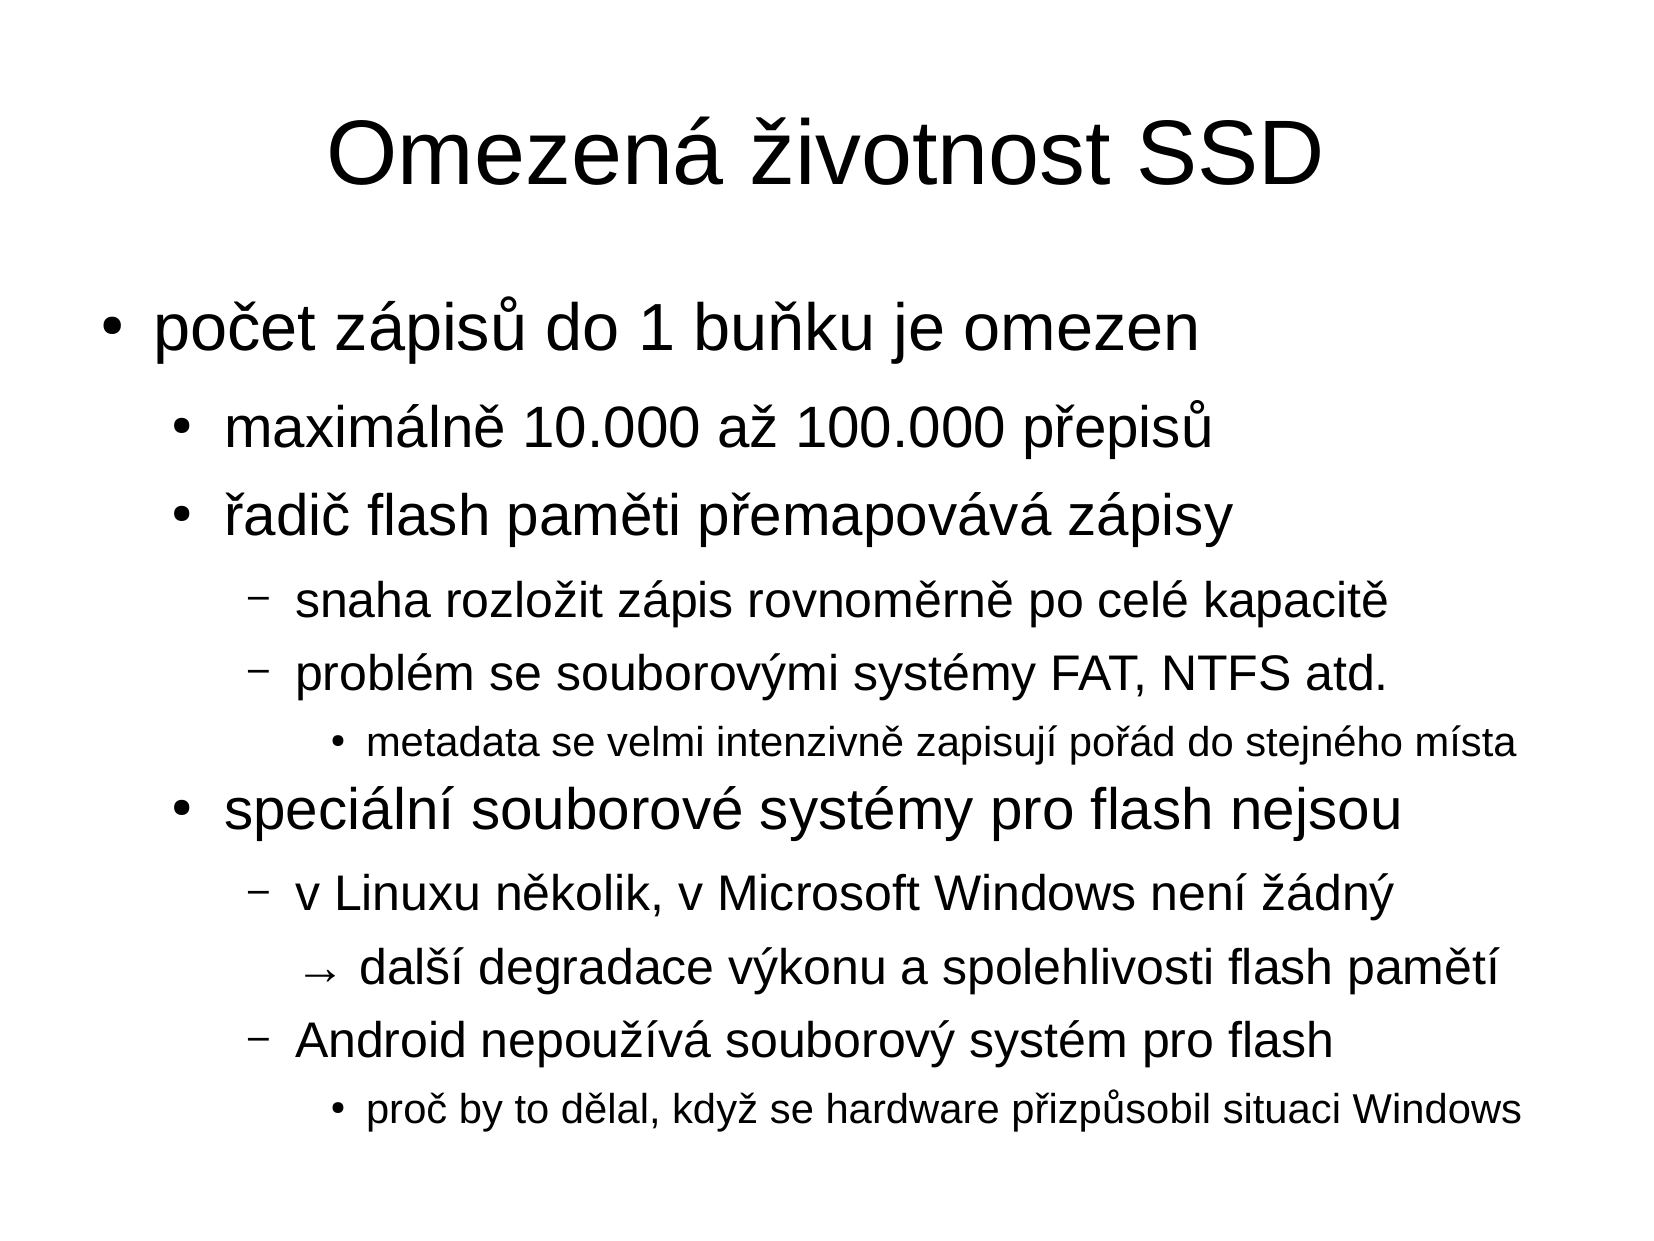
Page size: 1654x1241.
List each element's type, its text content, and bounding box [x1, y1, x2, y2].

title Omezená životnost SSD [82, 56, 1571, 250]
list počet zápisů do 1 buňku je omezen maximálně 10.000 až 100.000 přepisů řadič flash paměti přemapovává zápisy snaha rozložit zápis rovnoměrně po celé kapacitě problém se souborovými systémy FAT, NTFS atd. metadata se velmi intenzivně zapisují pořád do stejného místa speciální souborové systémy pro flash nejsou v Linuxu několik, v Microsoft Windows není žádný → další degradace výkonu a spolehlivosti flash pamětí Android nepoužívá souborový systém pro flash proč by to dělal, když se hardware přizpůsobil situaci Windows [82, 290, 1571, 1133]
